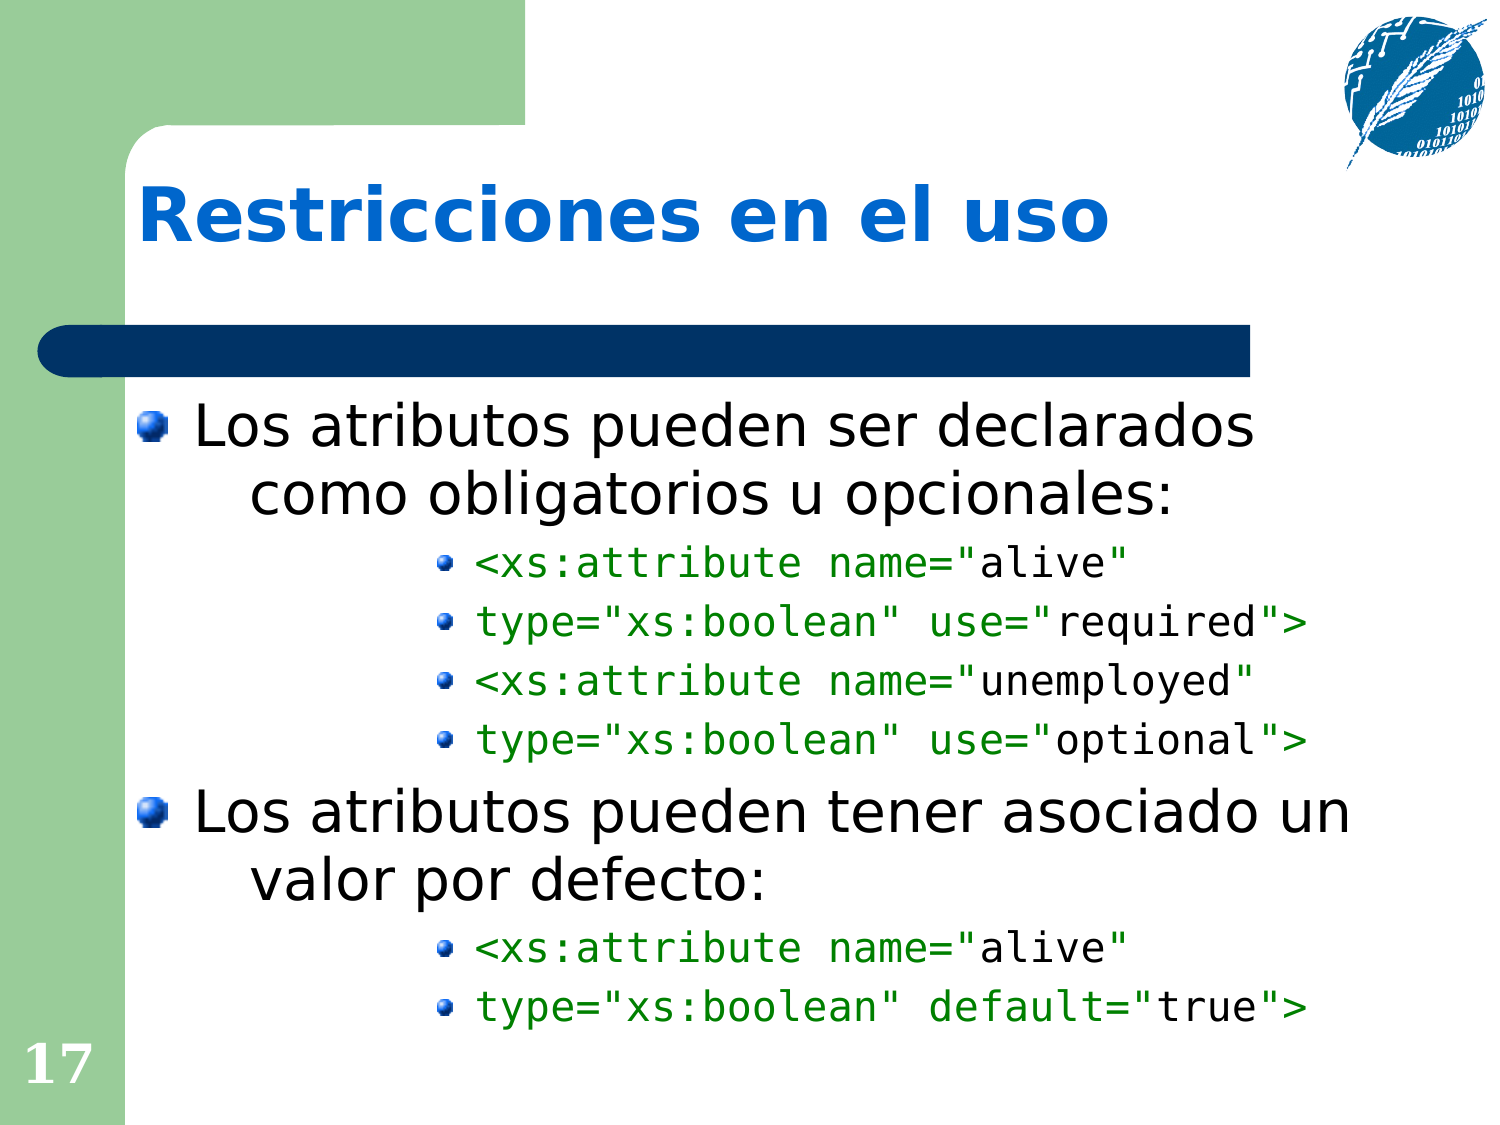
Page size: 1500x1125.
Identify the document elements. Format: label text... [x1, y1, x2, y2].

picture [1416, 140, 1425, 149]
list Los atributos pueden ser declarados como obligatorios u opcionales: <xs:attribute name="alive" type="xs:boolean" use="required"> <xs:attribute name="unemployed" type="xs:boolean" use="optional"> Los atributos pueden tener asociado un valor por defecto: <xs:attribute name="alive" type="xs:boolean" default="true"> [137, 392, 1400, 1112]
picture [1436, 127, 1450, 136]
title Restricciones en el uso [136, 135, 1413, 302]
picture [1433, 139, 1440, 147]
picture [1341, 15, 1487, 172]
picture [1427, 138, 1431, 148]
